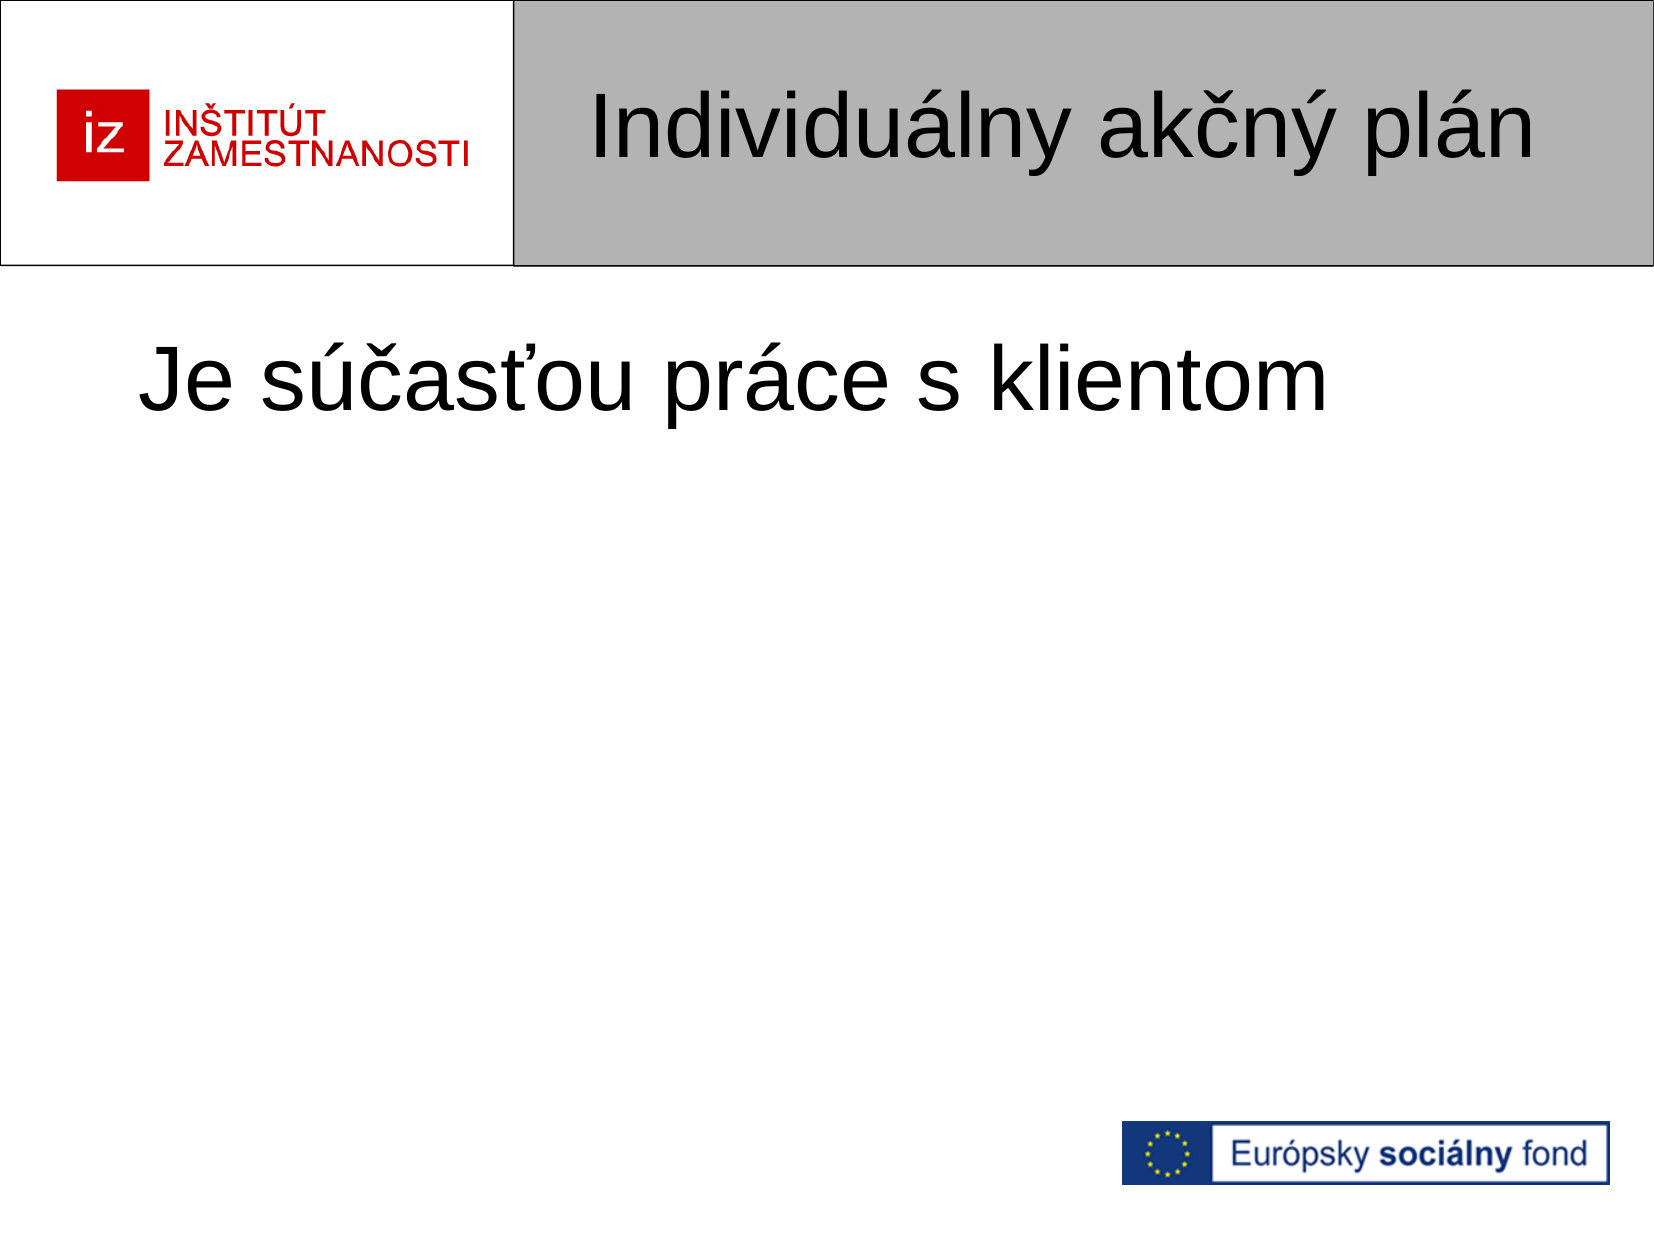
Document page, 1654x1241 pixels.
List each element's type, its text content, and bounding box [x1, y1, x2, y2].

picture [1122, 1121, 1610, 1185]
picture [5, 8, 512, 257]
list Je súčasťou práce s klientom [121, 344, 1533, 1112]
title Individuálny akčný plán [561, 29, 1565, 237]
